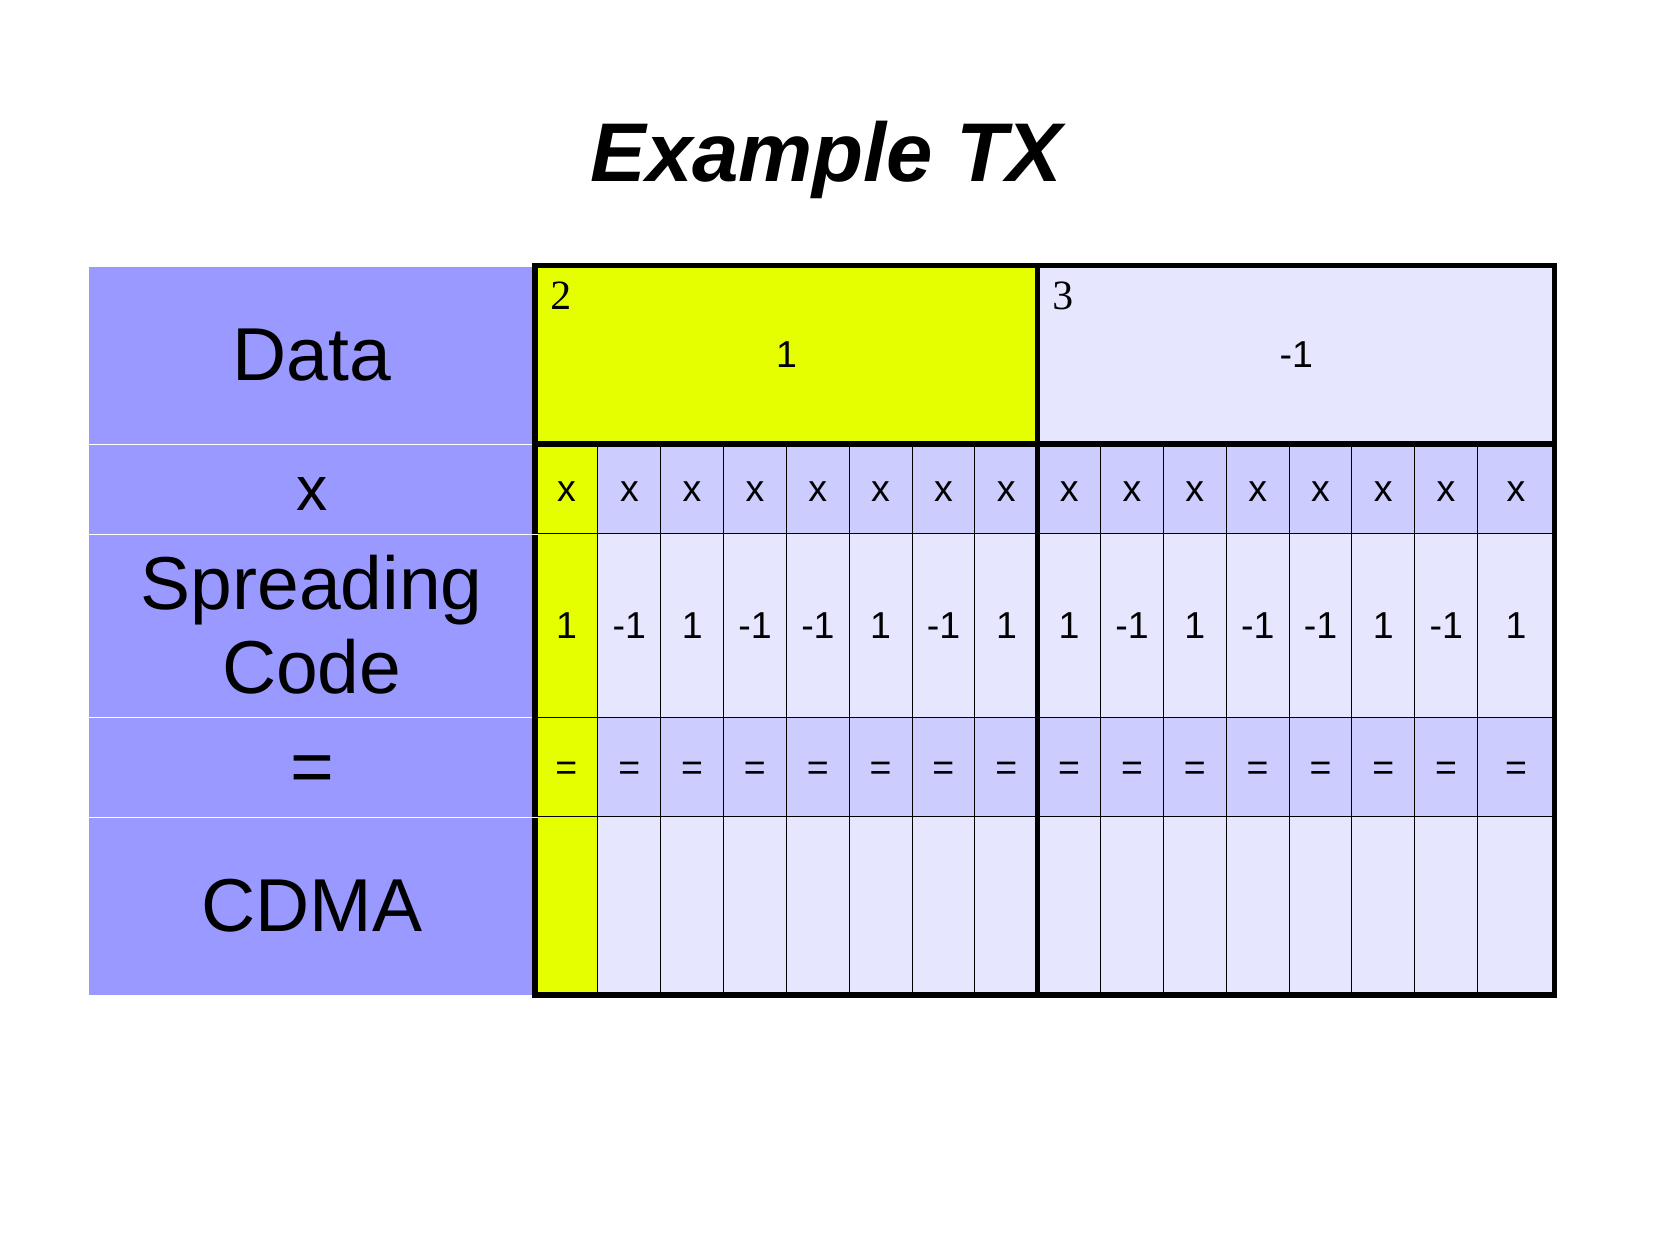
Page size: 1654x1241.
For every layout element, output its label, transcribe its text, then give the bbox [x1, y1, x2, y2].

table_cell 1 [1040, 534, 1100, 717]
table_cell = [1478, 718, 1552, 816]
table_cell CDMA [89, 818, 532, 995]
table_cell x [913, 447, 974, 533]
table_cell [1164, 817, 1226, 992]
table_cell [913, 817, 974, 992]
table_cell x [1352, 447, 1414, 533]
table_cell -1 [1101, 534, 1163, 717]
table_cell [1040, 817, 1100, 992]
table_cell x [1227, 447, 1289, 533]
table_cell [787, 817, 849, 992]
table_cell = [1415, 718, 1477, 816]
table_cell [975, 817, 1035, 992]
table_cell [1101, 817, 1163, 992]
table_cell = [787, 718, 849, 816]
table_cell x [89, 445, 532, 534]
table_cell [724, 817, 786, 992]
table_cell x [724, 447, 786, 533]
table_header Data [89, 267, 532, 444]
table_header 1 [538, 268, 1035, 441]
table_cell = [724, 718, 786, 816]
text_box 3 [1033, 265, 1093, 325]
table_cell [661, 817, 723, 992]
table_cell -1 [1227, 534, 1289, 717]
table_cell = [1164, 718, 1226, 816]
table_cell 1 [850, 534, 912, 717]
table_cell -1 [598, 534, 660, 717]
table_cell x [661, 447, 723, 533]
table_cell -1 [787, 534, 849, 717]
table_cell 1 [1164, 534, 1226, 717]
table_cell x [1478, 447, 1552, 533]
table_cell x [1164, 447, 1226, 533]
table_cell = [661, 718, 723, 816]
table_cell = [1101, 718, 1163, 816]
table_cell -1 [1415, 534, 1477, 717]
table_cell [538, 817, 597, 992]
table_cell = [975, 718, 1035, 816]
table_cell x [850, 447, 912, 533]
table_cell 1 [1352, 534, 1414, 717]
table_cell = [1040, 718, 1100, 816]
table_cell = [1352, 718, 1414, 816]
text_box 2 [531, 265, 591, 325]
table_cell = [89, 718, 532, 817]
table_cell = [913, 718, 974, 816]
table_cell -1 [724, 534, 786, 717]
table_cell 1 [1478, 534, 1552, 717]
table_cell x [787, 447, 849, 533]
table_cell = [850, 718, 912, 816]
table_cell x [975, 447, 1035, 533]
table_cell 1 [661, 534, 723, 717]
table_cell [1290, 817, 1351, 992]
table_cell [850, 817, 912, 992]
table_cell 1 [975, 534, 1035, 717]
table_cell x [598, 447, 660, 533]
table_cell Spreading Code [89, 535, 532, 717]
table_cell x [1040, 447, 1100, 533]
table_cell -1 [1290, 534, 1351, 717]
table_cell [1415, 817, 1477, 992]
table_cell = [598, 718, 660, 816]
table_header -1 [1040, 268, 1552, 441]
table_cell [1227, 817, 1289, 992]
table_cell = [538, 718, 597, 816]
table_cell = [1227, 718, 1289, 816]
table_cell x [538, 447, 597, 533]
table_cell = [1290, 718, 1351, 816]
table_cell x [1290, 447, 1351, 533]
table_cell [1352, 817, 1414, 992]
table_cell x [1101, 447, 1163, 533]
table_cell 1 [538, 534, 597, 717]
title Example TX [82, 56, 1571, 250]
table_cell [1478, 817, 1552, 992]
table_cell [598, 817, 660, 992]
table_cell -1 [913, 534, 974, 717]
table_cell x [1415, 447, 1477, 533]
